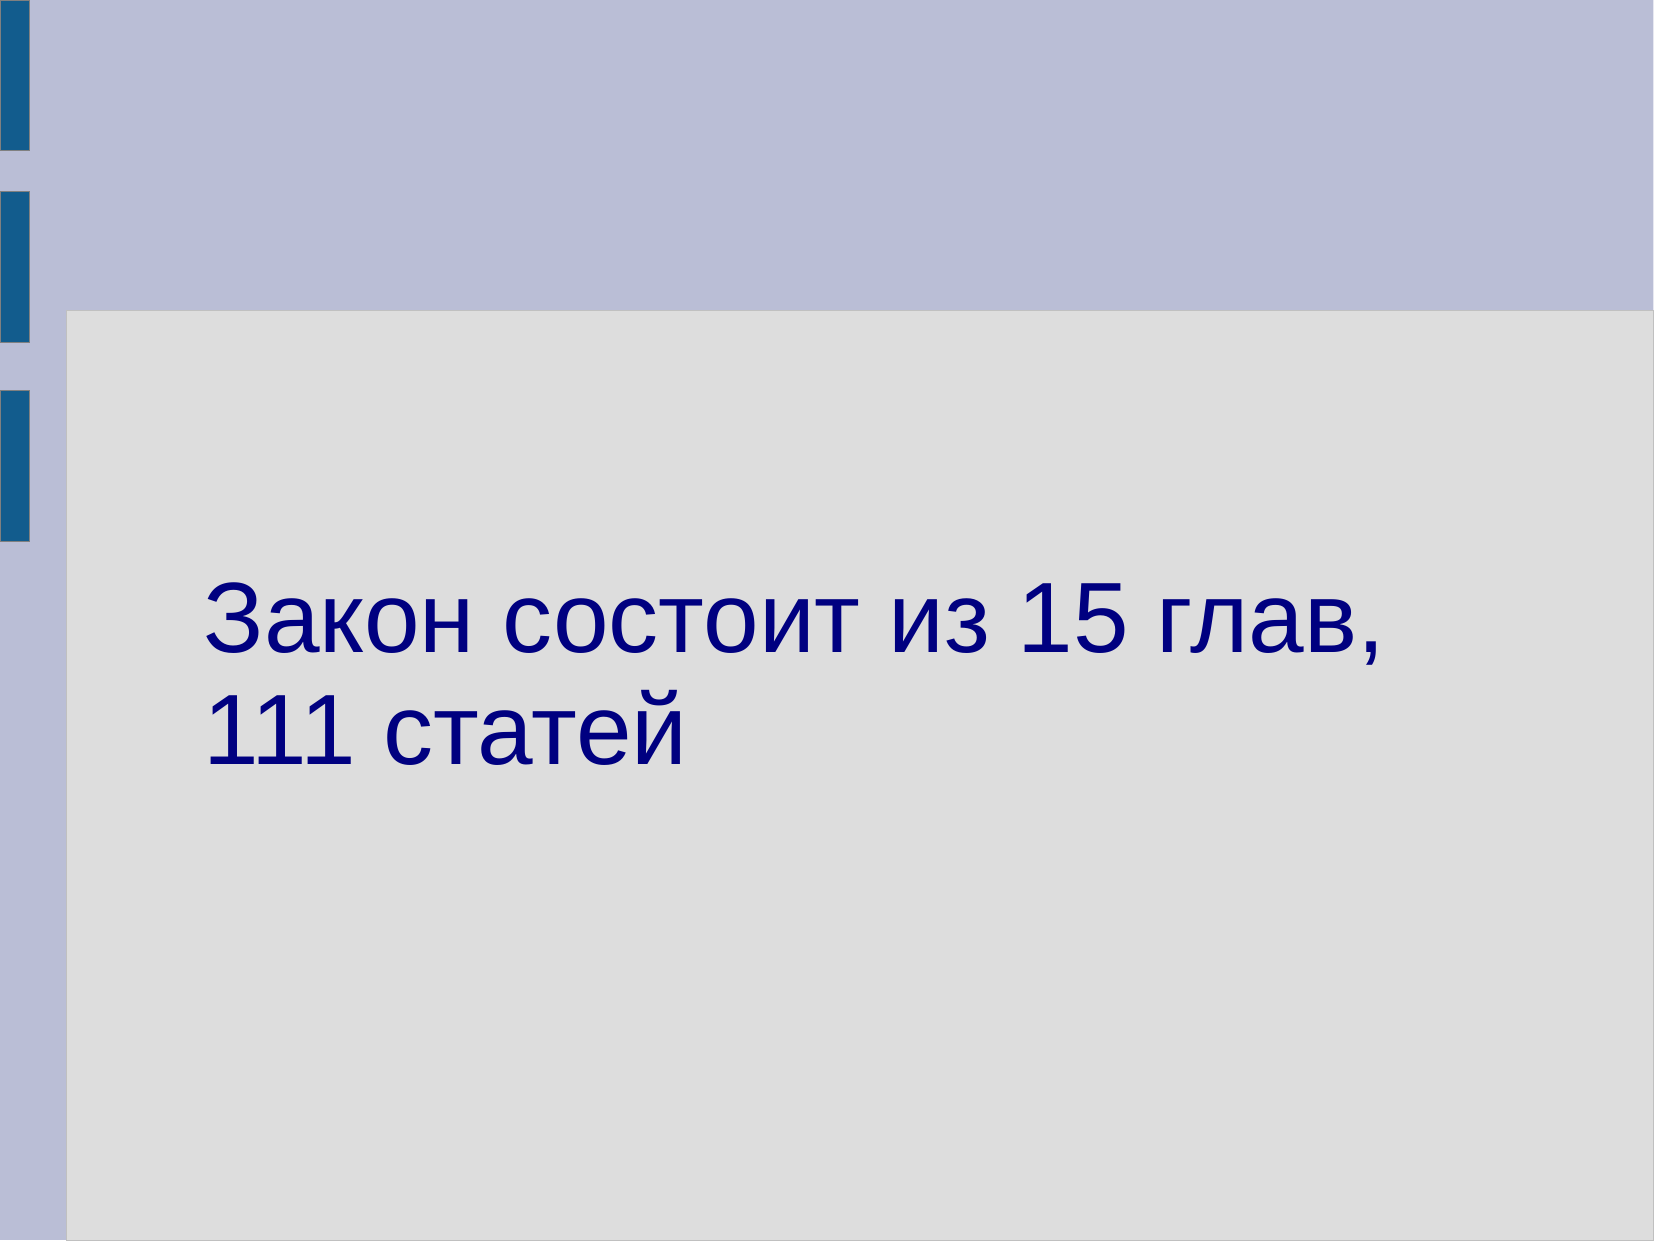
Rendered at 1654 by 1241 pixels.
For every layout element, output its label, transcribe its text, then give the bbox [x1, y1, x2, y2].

text_box Закон состоит из 15 глав, 111 статей [188, 555, 1418, 794]
